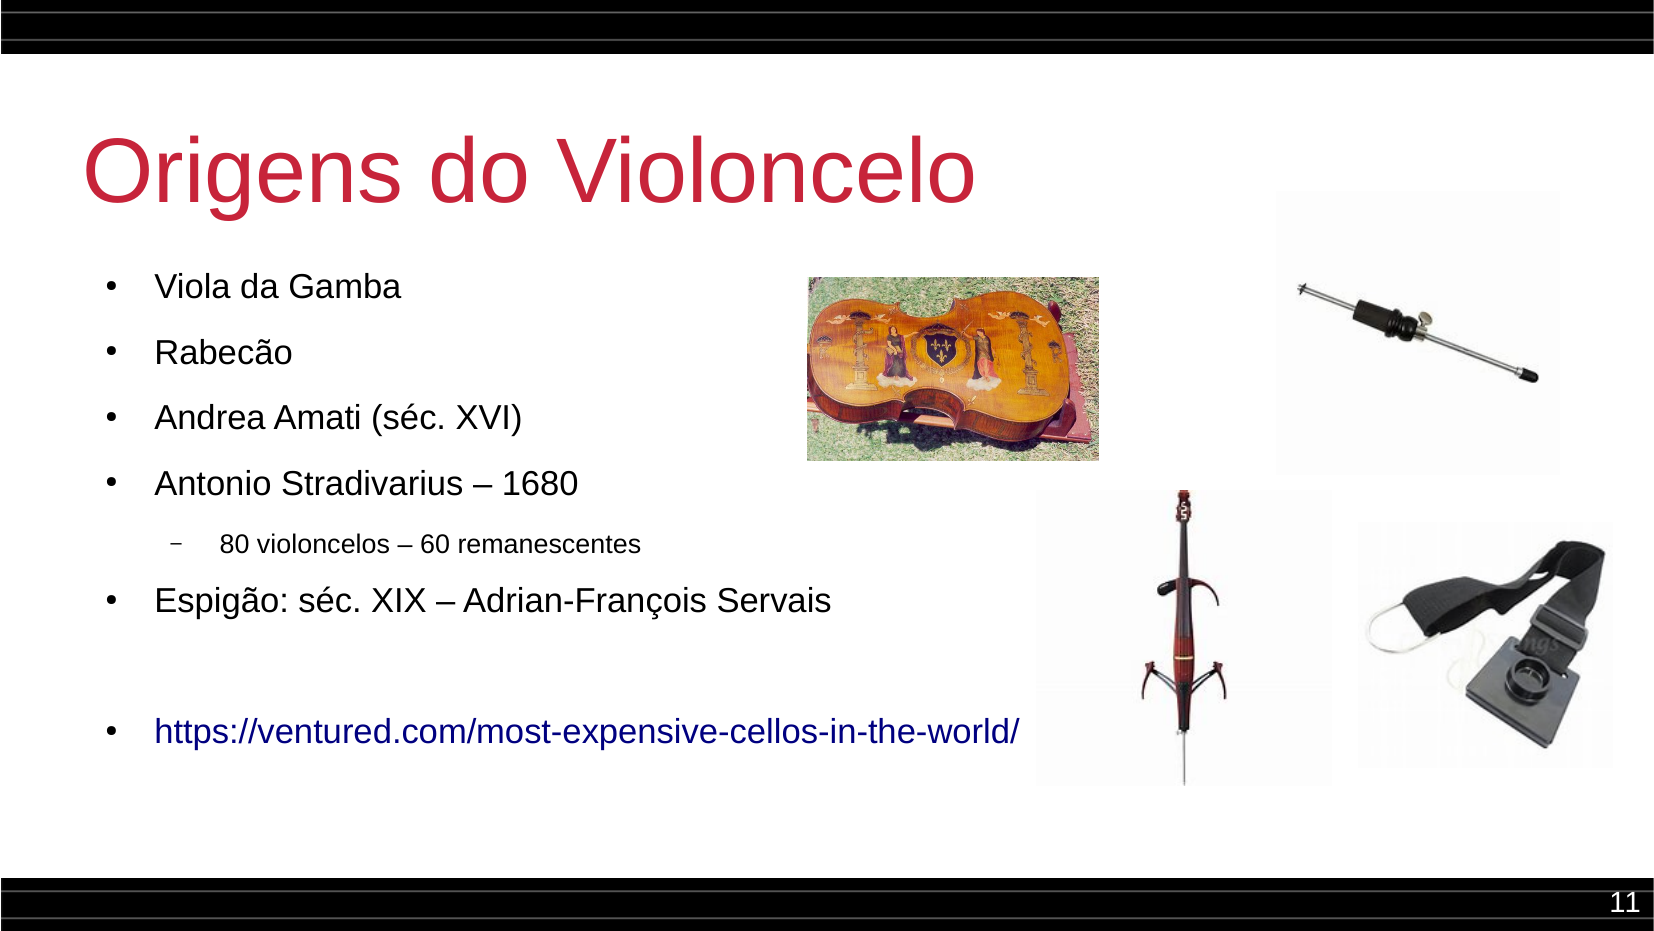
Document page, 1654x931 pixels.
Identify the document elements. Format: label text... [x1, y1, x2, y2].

picture [1, 0, 1654, 54]
list Viola da Gamba Rabecão Andrea Amati (séc. XVI) Antonio Stradivarius – 1680 80 violoncelos – 60 remanescentes Espigão: séc. XIX – Adrian-François Servais https://ventured.com/most-expensive-cellos-in-the-world/ [89, 267, 1578, 753]
picture [1276, 191, 1560, 475]
picture [1, 878, 1654, 931]
title Origens do Violoncelo [82, 92, 1571, 249]
picture [1358, 522, 1613, 768]
picture [1036, 490, 1332, 786]
picture [807, 277, 1099, 461]
